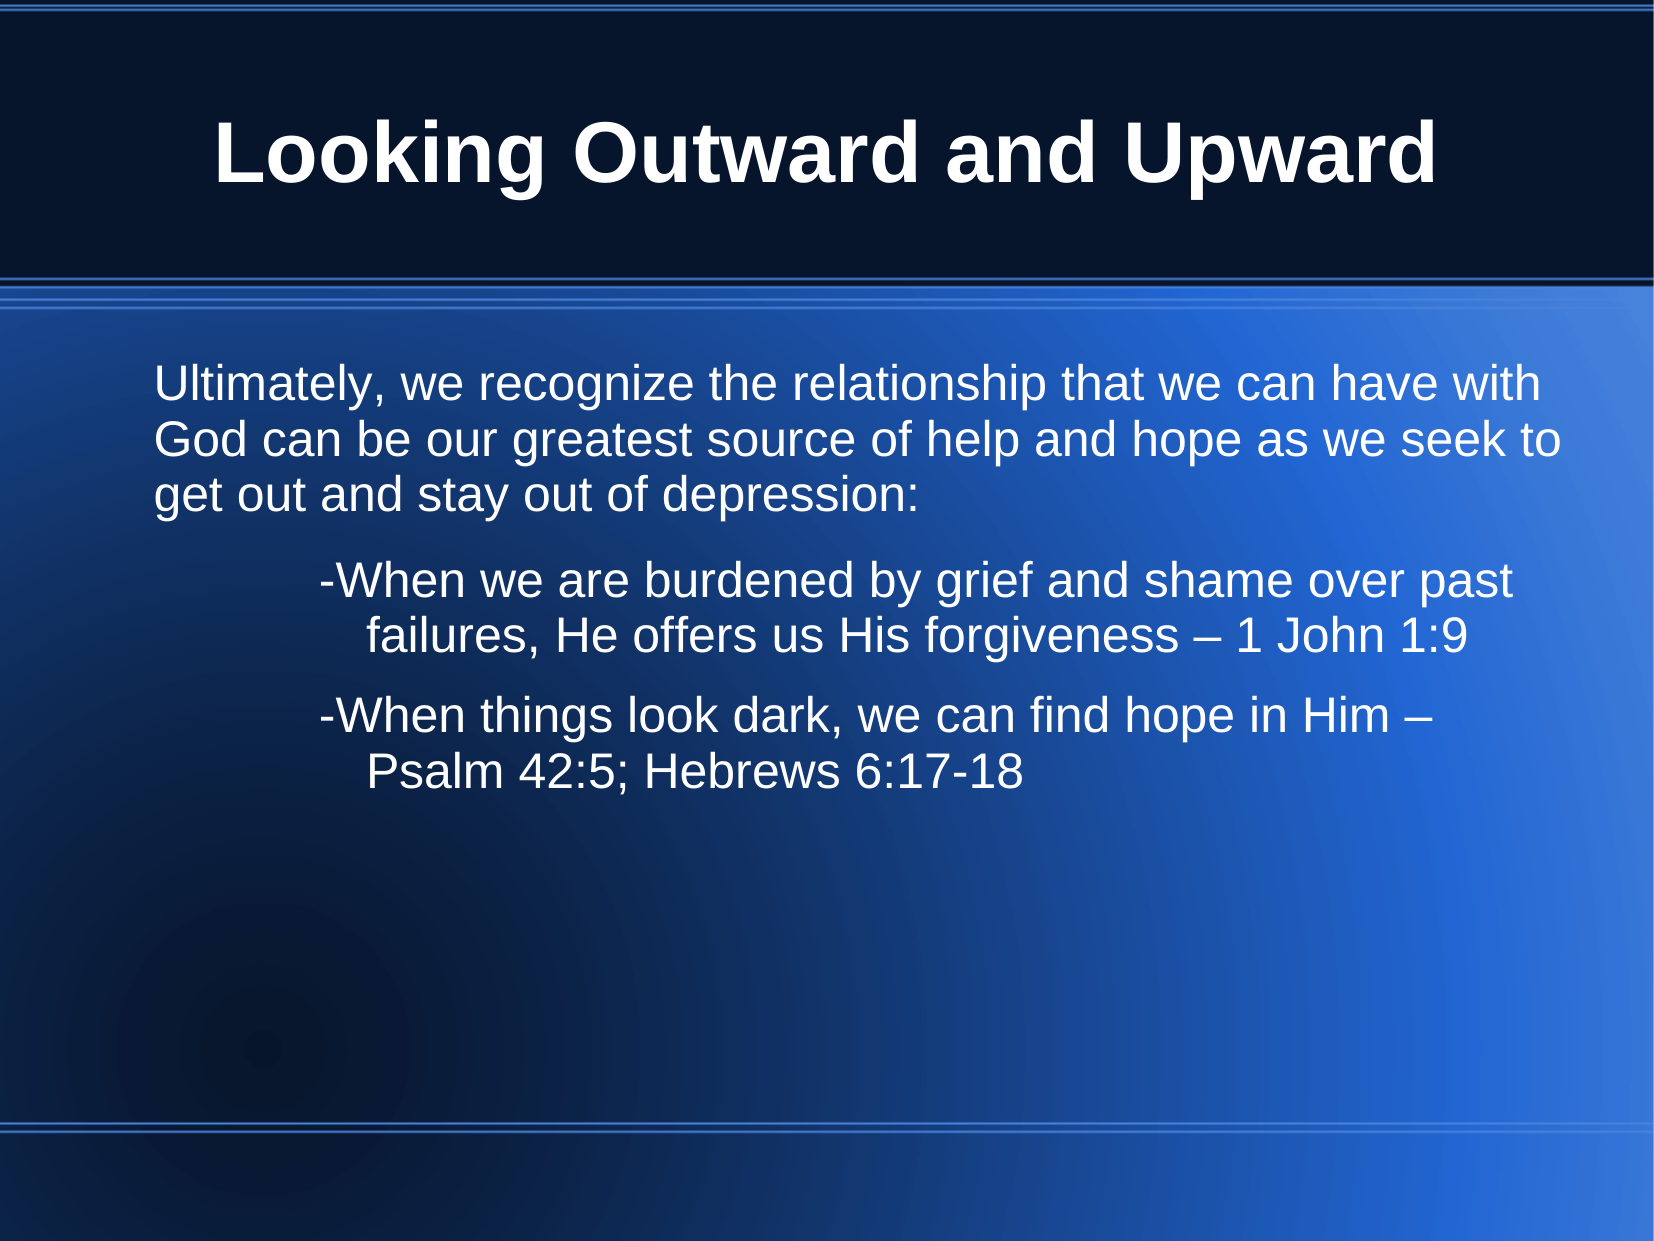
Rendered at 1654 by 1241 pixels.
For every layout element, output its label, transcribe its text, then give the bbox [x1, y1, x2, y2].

title Looking Outward and Upward [82, 49, 1571, 257]
picture [0, 0, 1654, 1241]
list Ultimately, we recognize the relationship that we can have with God can be our greatest source of help and hope as we seek to get out and stay out of depression: -When we are burdened by grief and shame over past failures, He offers us His forgiveness – 1 John 1:9 -When things look dark, we can find hope in Him – Psalm 42:5; Hebrews 6:17-18 [82, 355, 1571, 1058]
